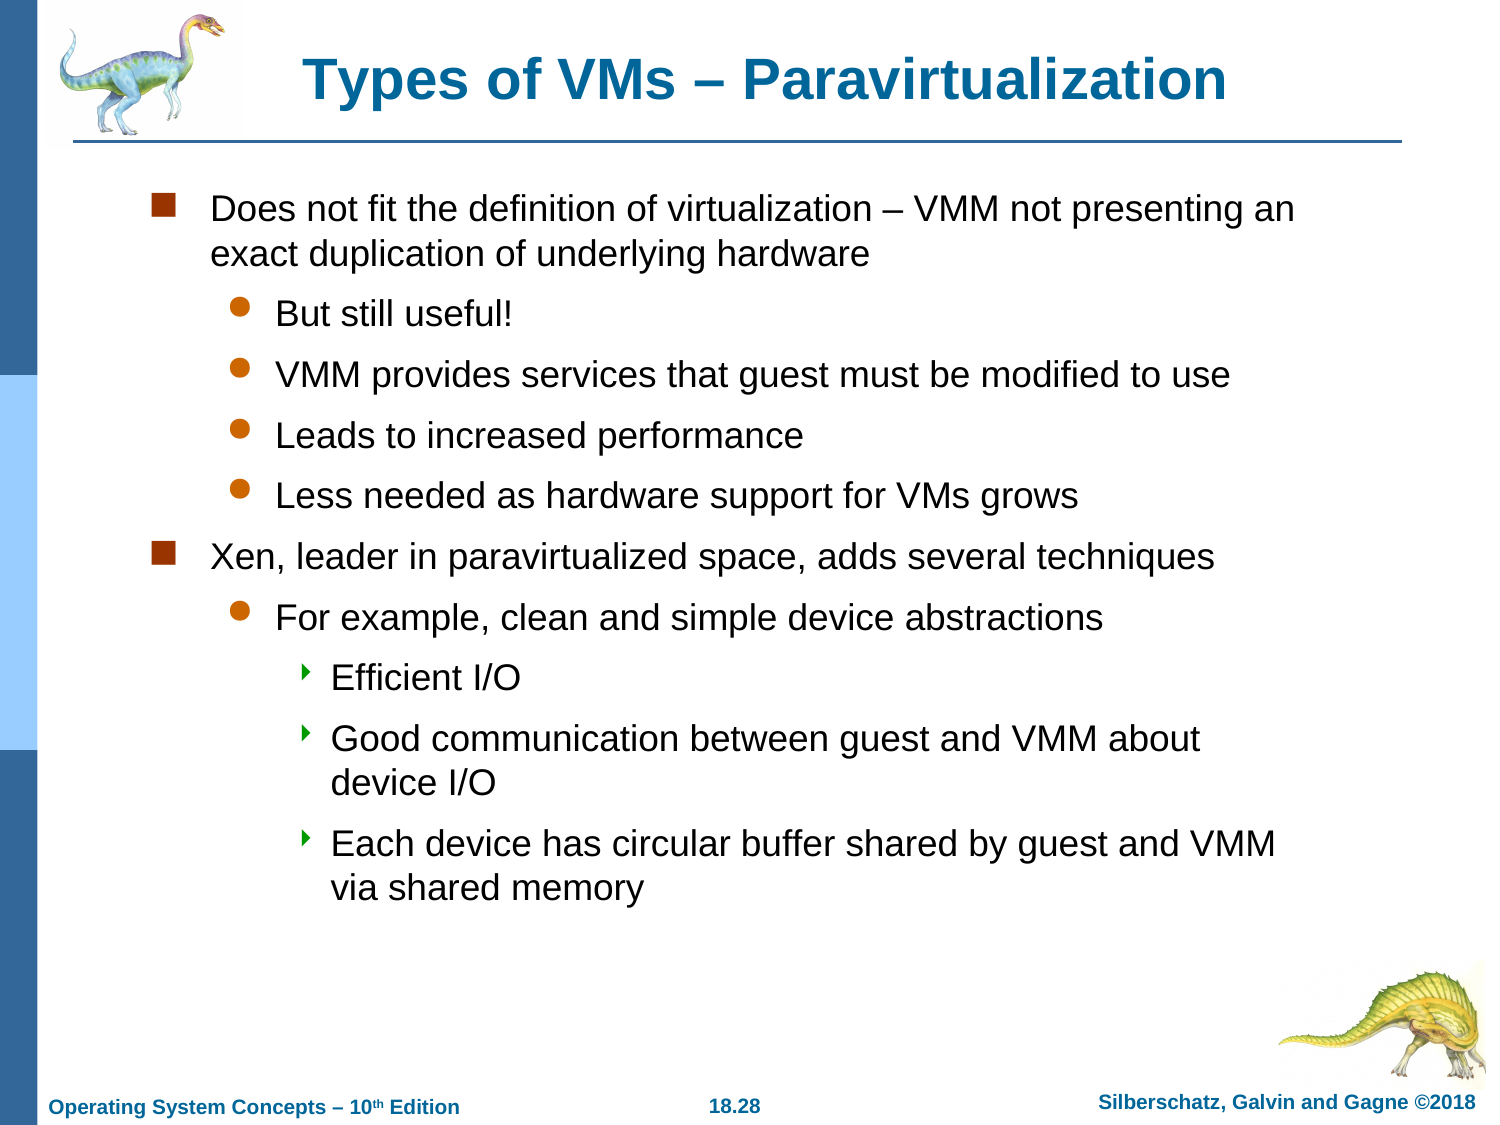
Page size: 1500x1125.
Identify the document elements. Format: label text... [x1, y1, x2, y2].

picture [1415, 1094, 1423, 1099]
title Types of VMs – Paravirtualization [90, 24, 1441, 120]
list Does not fit the definition of virtualization – VMM not presenting an exact duplication of underlying hardware But still useful! VMM provides services that guest must be modified to use Leads to increased performance Less needed as hardware support for VMs grows Xen, leader in paravirtualized space, adds several techniques For example, clean and simple device abstractions Efficient I/O Good communication between guest and VMM about device I/O Each device has circular buffer shared by guest and VMM via shared memory [139, 177, 1323, 921]
picture [46, 0, 243, 149]
picture [1275, 959, 1486, 1090]
